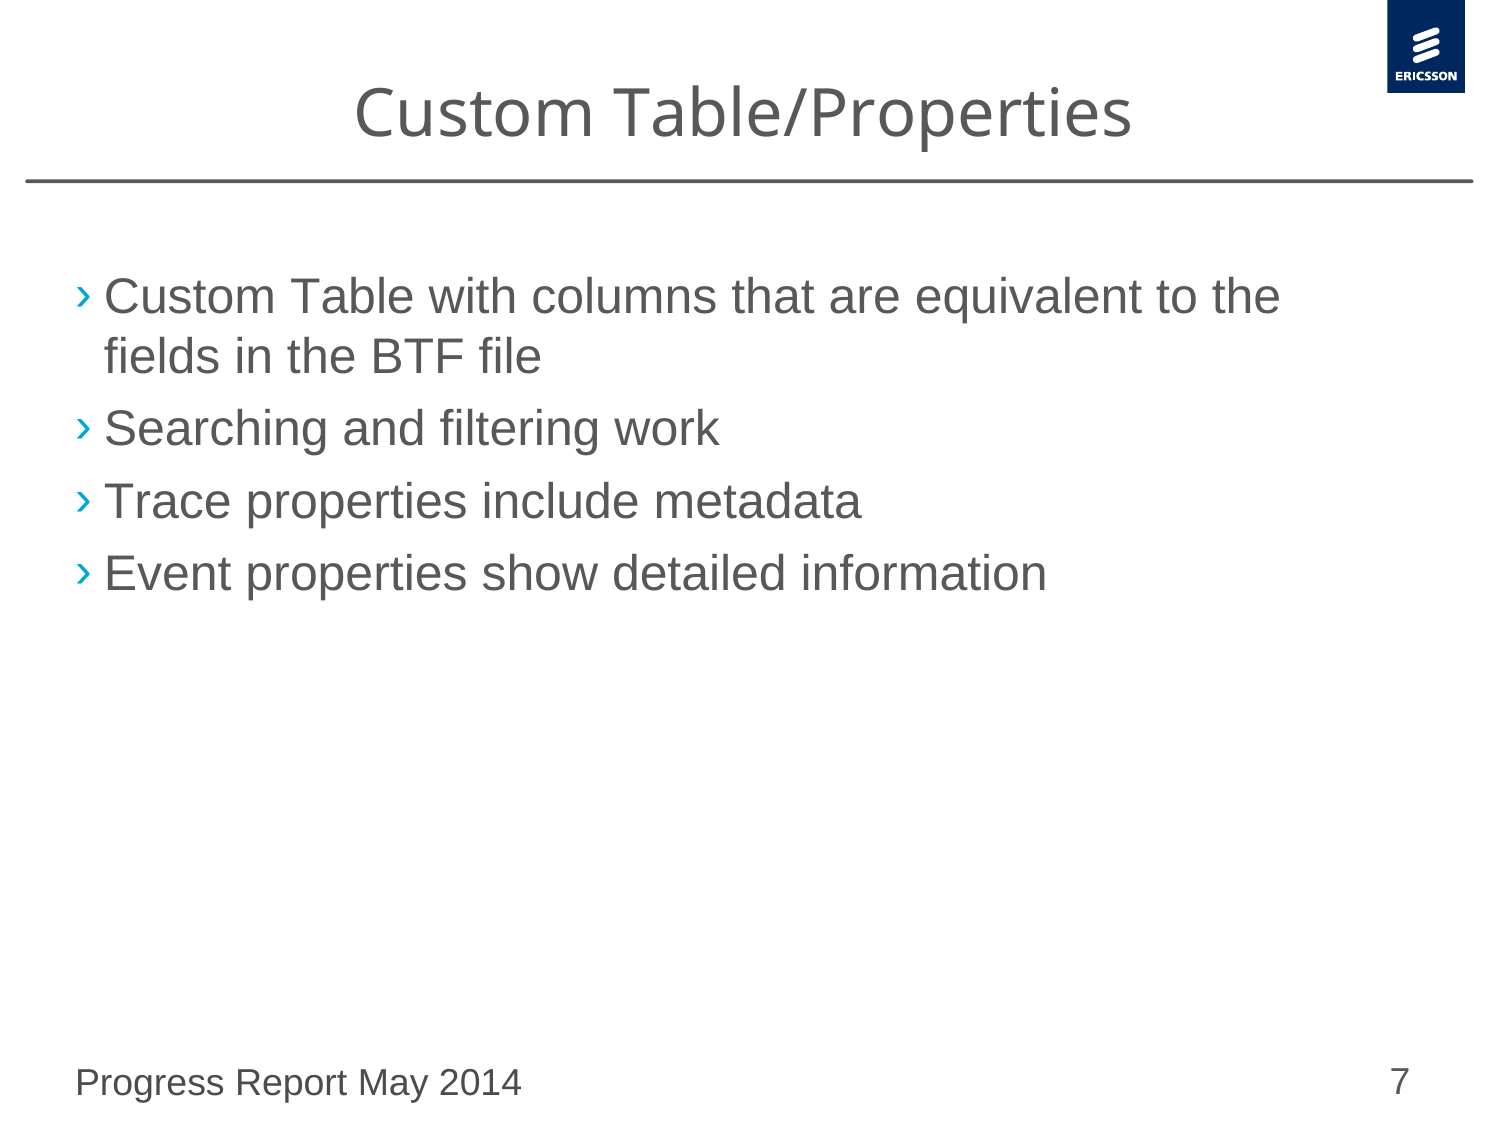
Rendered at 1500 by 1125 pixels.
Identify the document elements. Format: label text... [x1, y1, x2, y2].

title Custom Table/Properties [75, 44, 1425, 150]
list Custom Table with columns that are equivalent to the fields in the BTF file Searching and filtering work Trace properties include metadata Event properties show detailed information [75, 263, 1425, 916]
